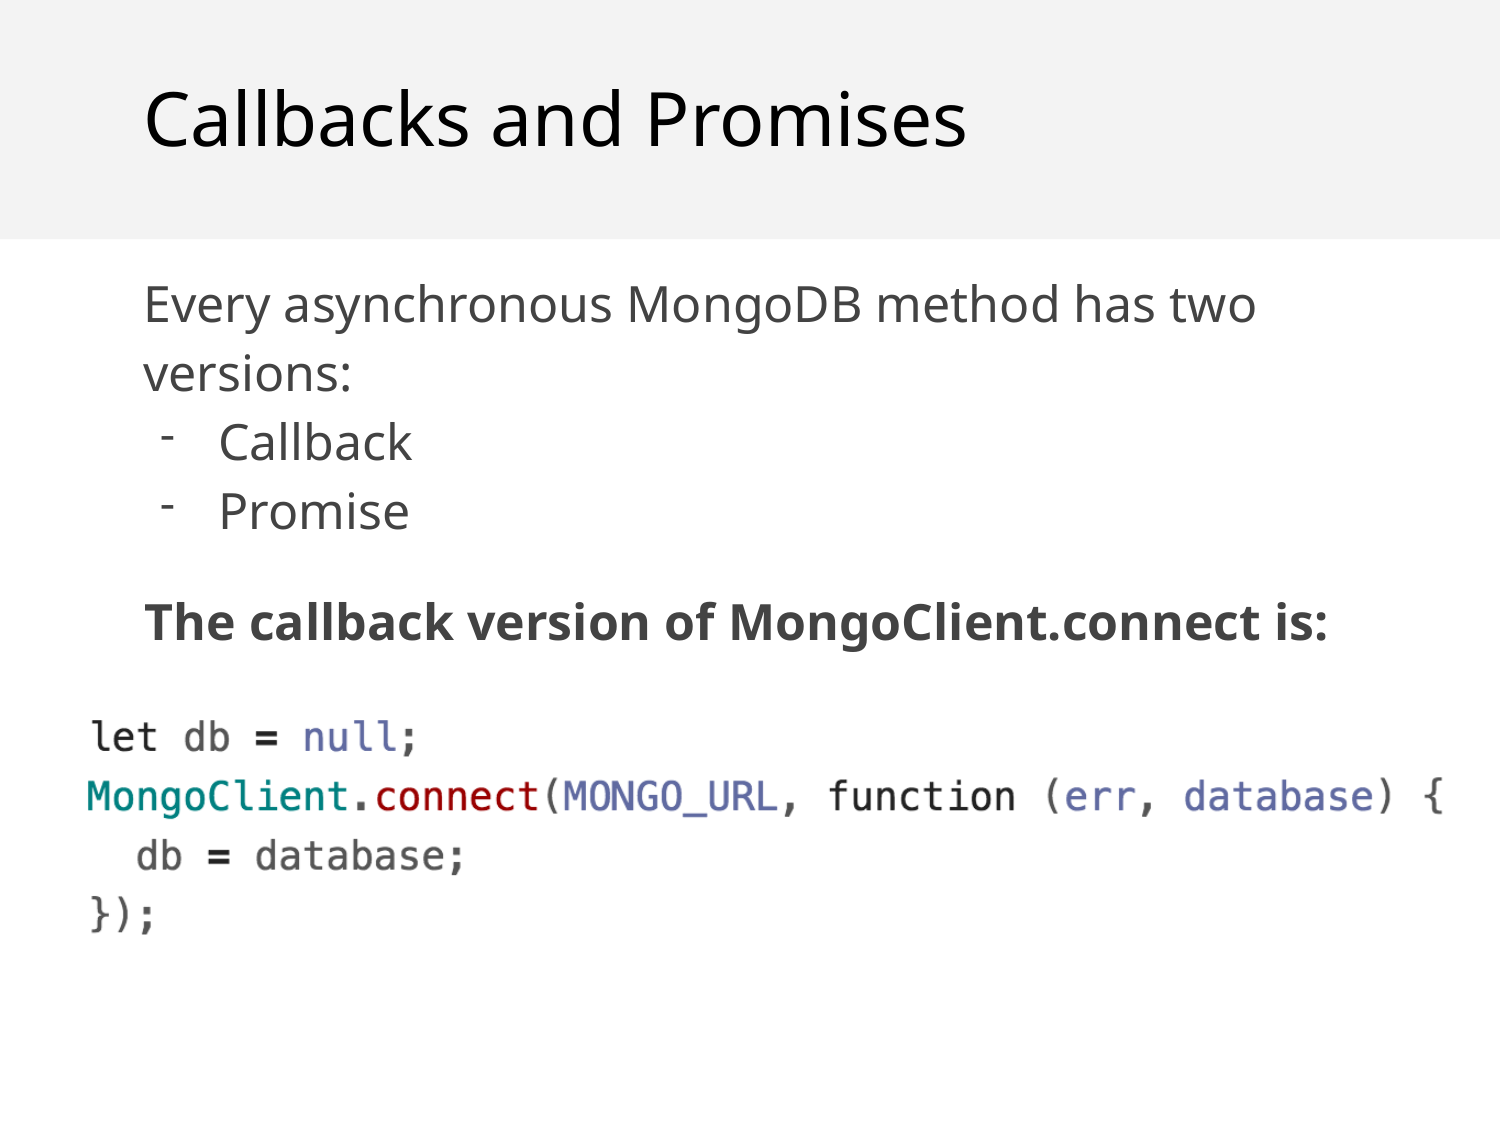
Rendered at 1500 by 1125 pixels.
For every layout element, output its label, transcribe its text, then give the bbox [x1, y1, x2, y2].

title Callbacks and Promises [128, 56, 1372, 183]
list Every asynchronous MongoDB method has two versions: Callback Promise [128, 248, 1372, 502]
picture [54, 689, 1476, 974]
list The callback version of MongoClient.connect is: [129, 566, 1374, 680]
